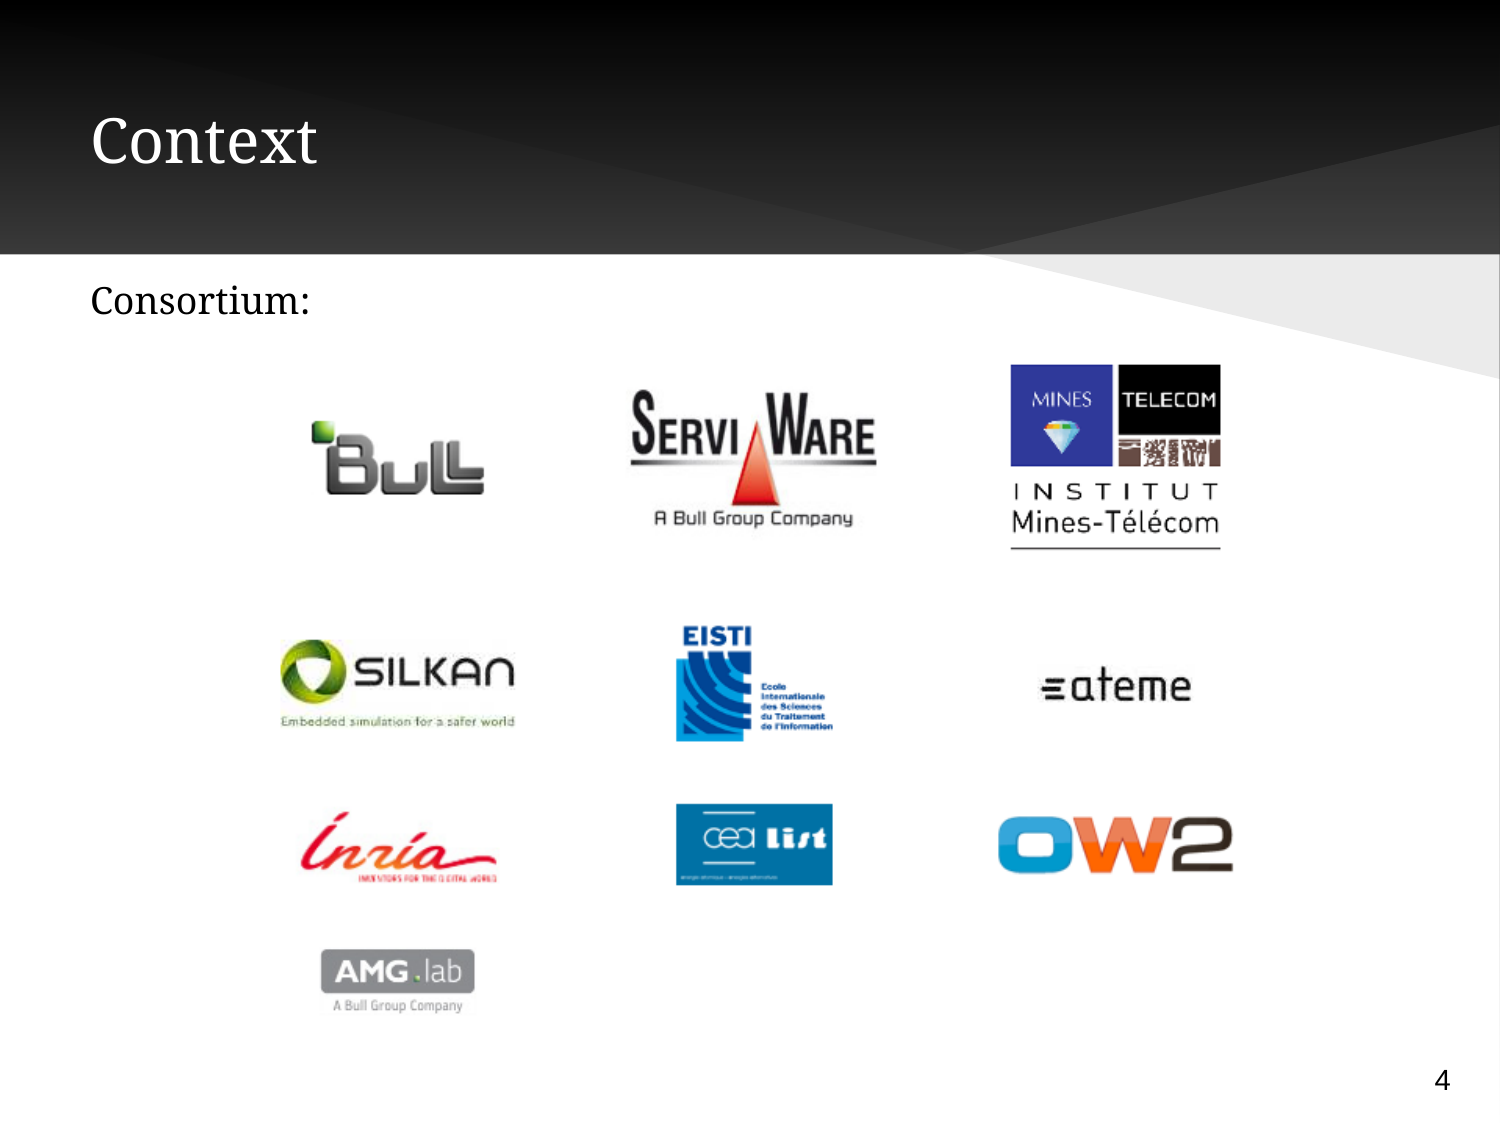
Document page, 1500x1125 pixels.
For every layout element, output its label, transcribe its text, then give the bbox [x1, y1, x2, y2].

text_box 4 [1419, 1046, 1471, 1097]
title Context [75, 45, 1425, 233]
list Consortium: [75, 262, 1425, 1078]
